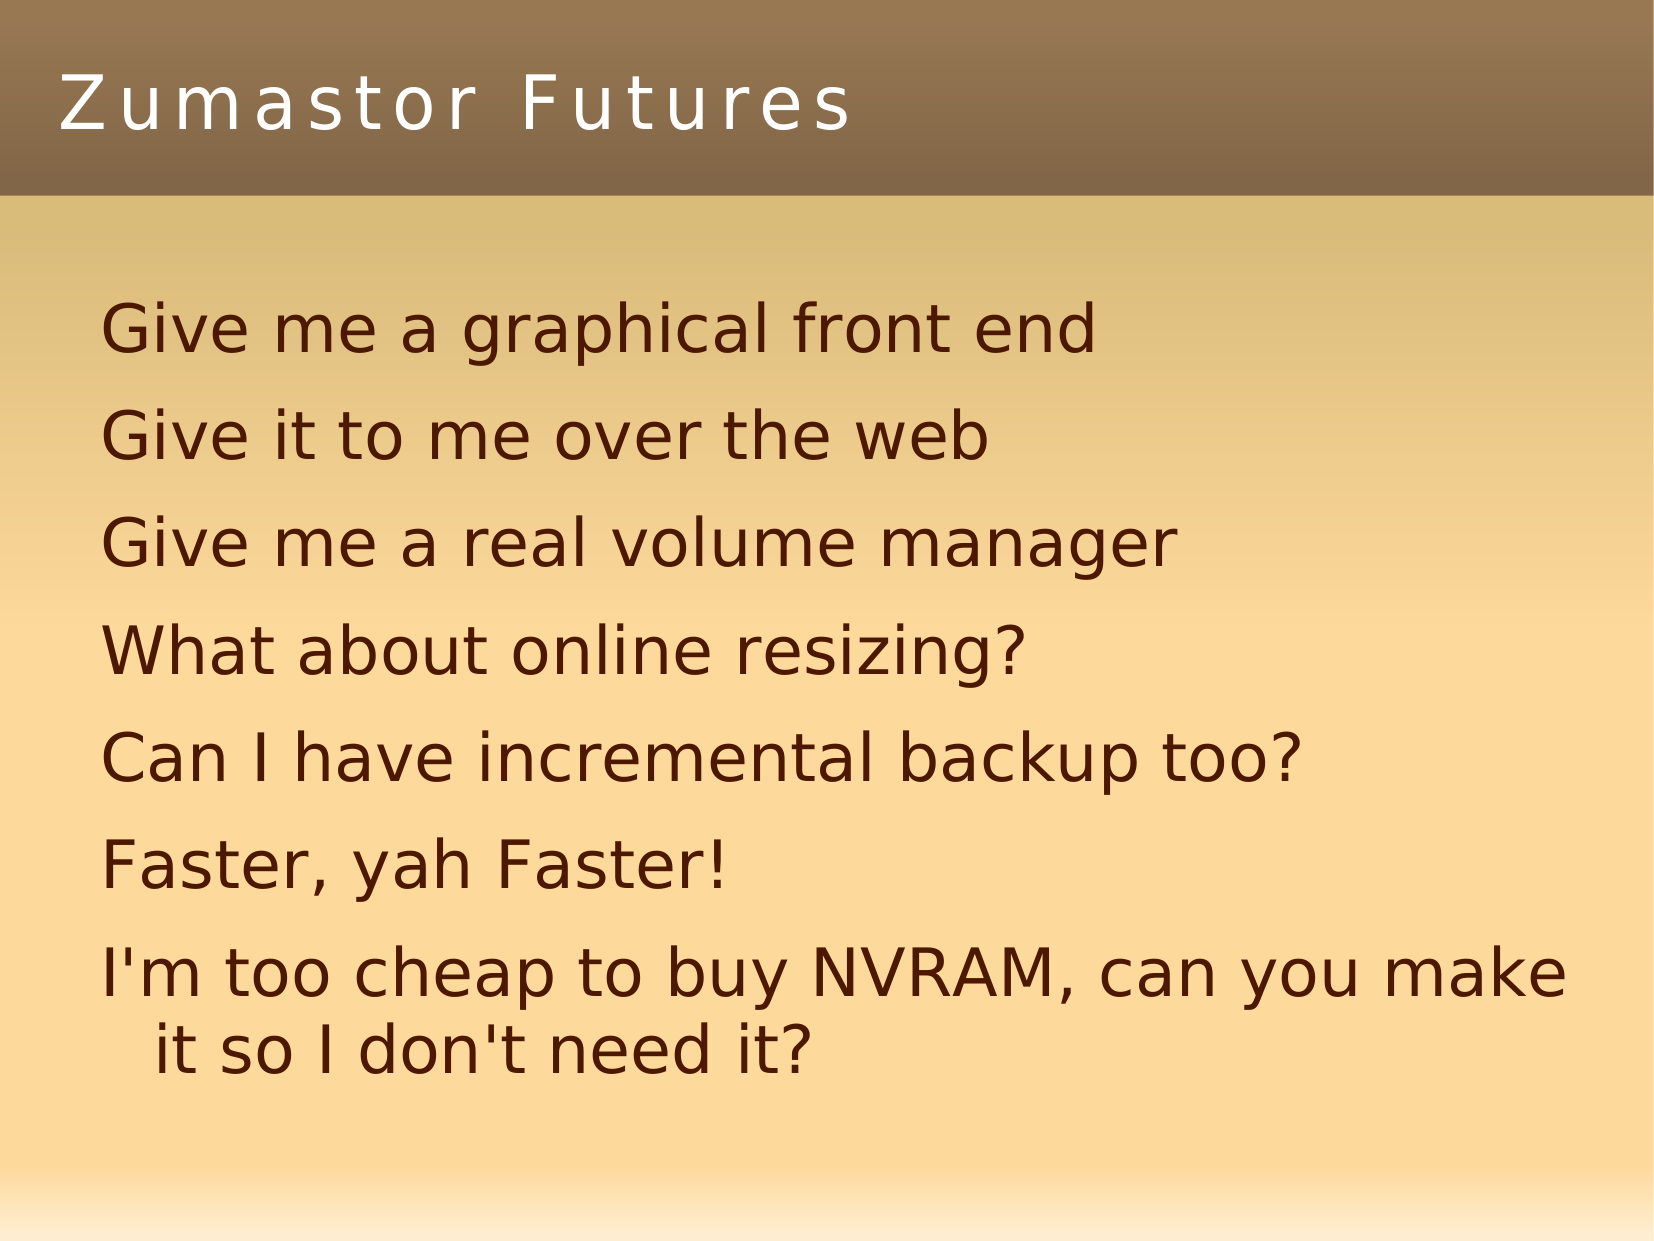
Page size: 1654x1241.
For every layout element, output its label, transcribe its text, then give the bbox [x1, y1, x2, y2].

list Give me a graphical front end Give it to me over the web Give me a real volume manager What about online resizing? Can I have incremental backup too? Faster, yah Faster! I'm too cheap to buy NVRAM, can you make it so I don't need it? [82, 290, 1571, 1109]
title Zumastor Futures [59, 29, 1595, 178]
picture [0, 0, 1654, 1241]
